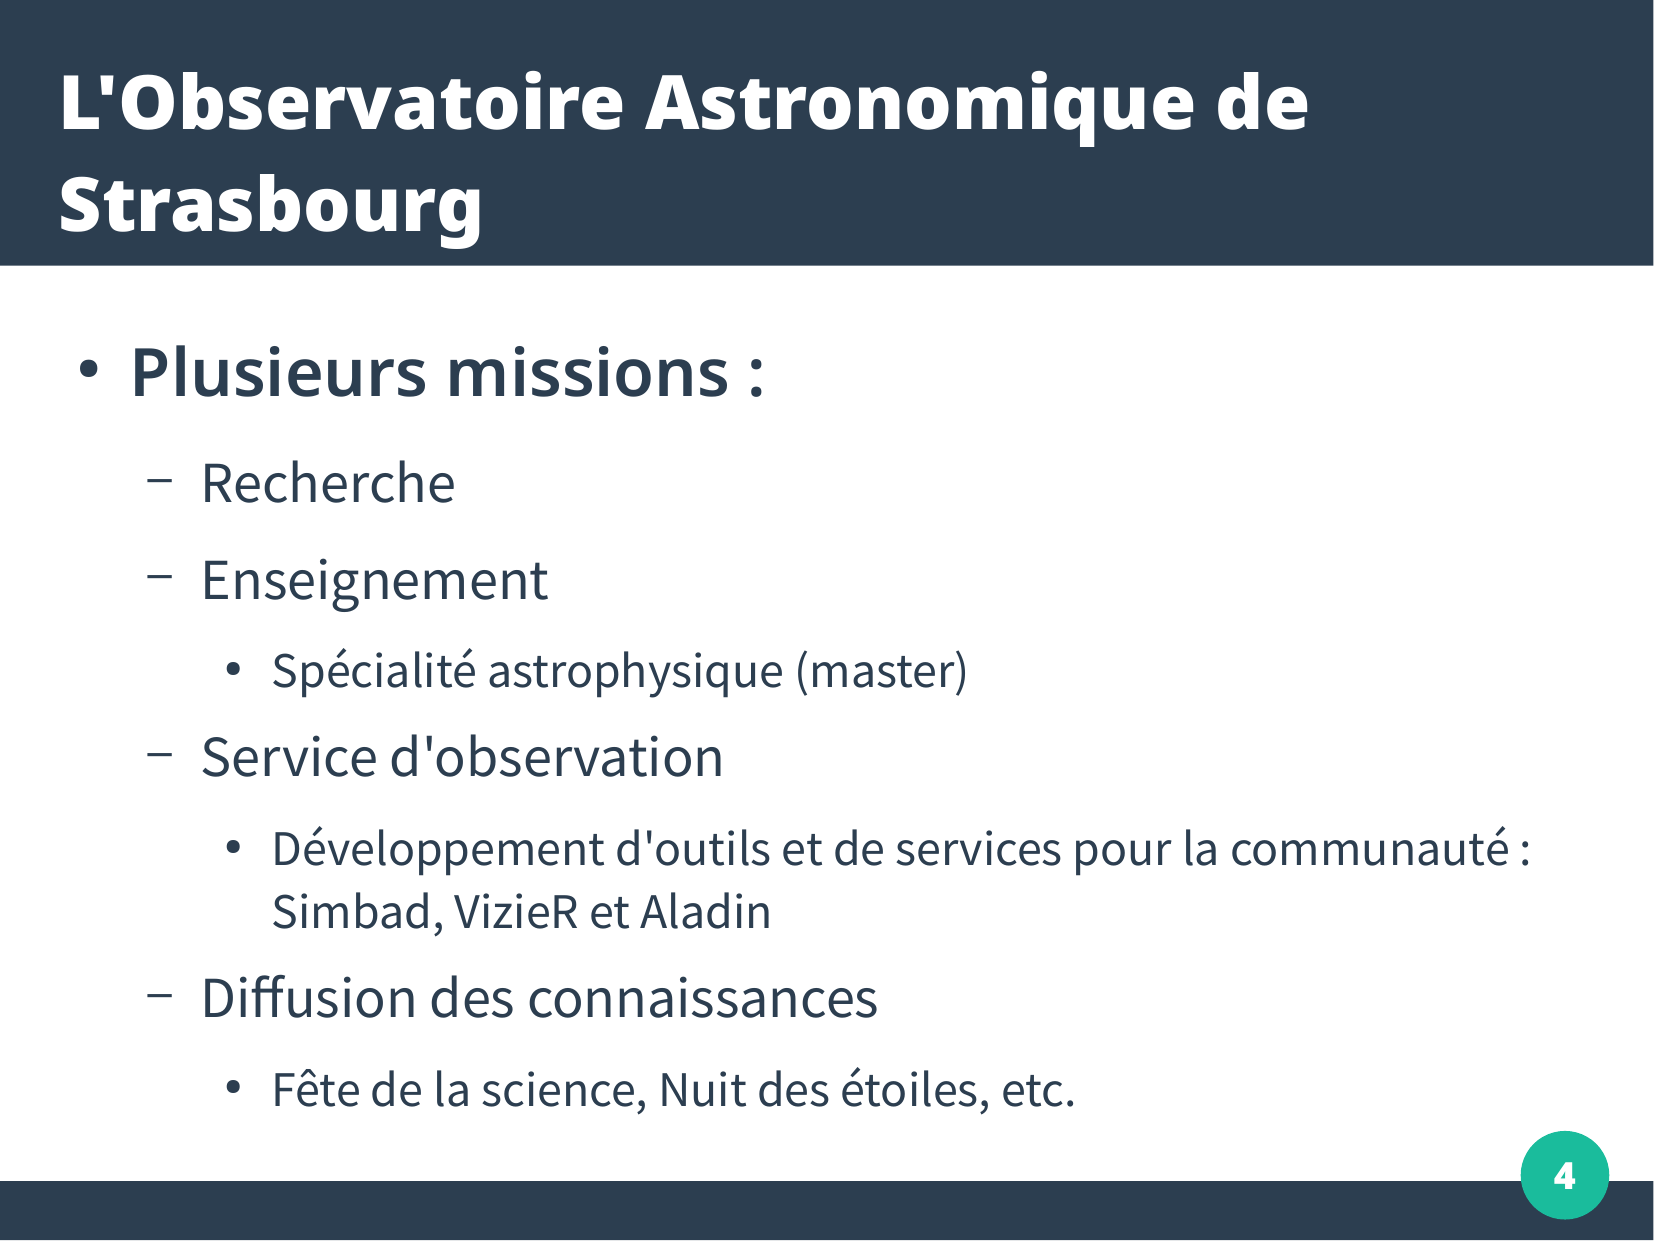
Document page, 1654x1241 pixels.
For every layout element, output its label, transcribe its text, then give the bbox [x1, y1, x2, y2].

list Plusieurs missions : Recherche Enseignement Spécialité astrophysique (master) Service d'observation Développement d'outils et de services pour la communauté : Simbad, VizieR et Aladin Diffusion des connaissances Fête de la science, Nuit des étoiles, etc. [59, 324, 1595, 1152]
title L'Observatoire Astronomique de Strasbourg [59, 49, 1595, 207]
